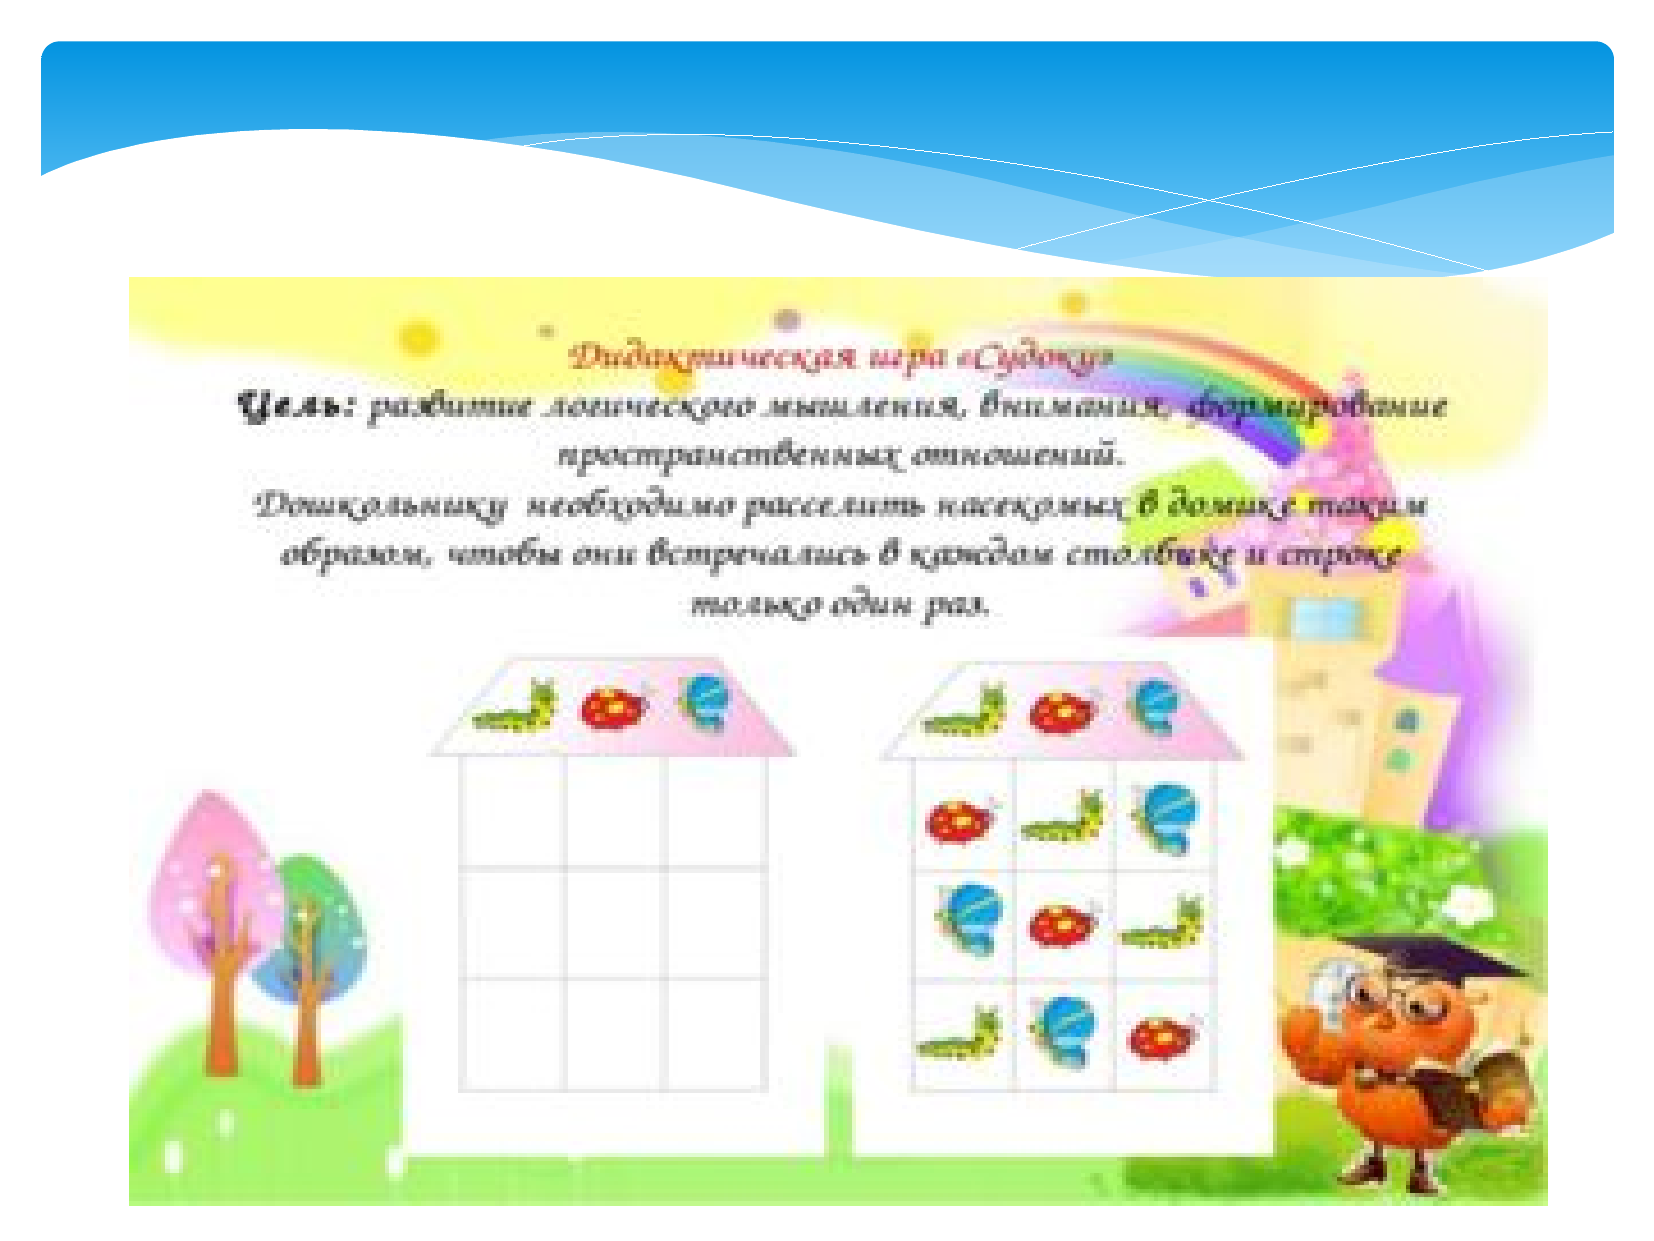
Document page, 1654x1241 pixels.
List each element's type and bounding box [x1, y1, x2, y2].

picture [129, 277, 1548, 1206]
